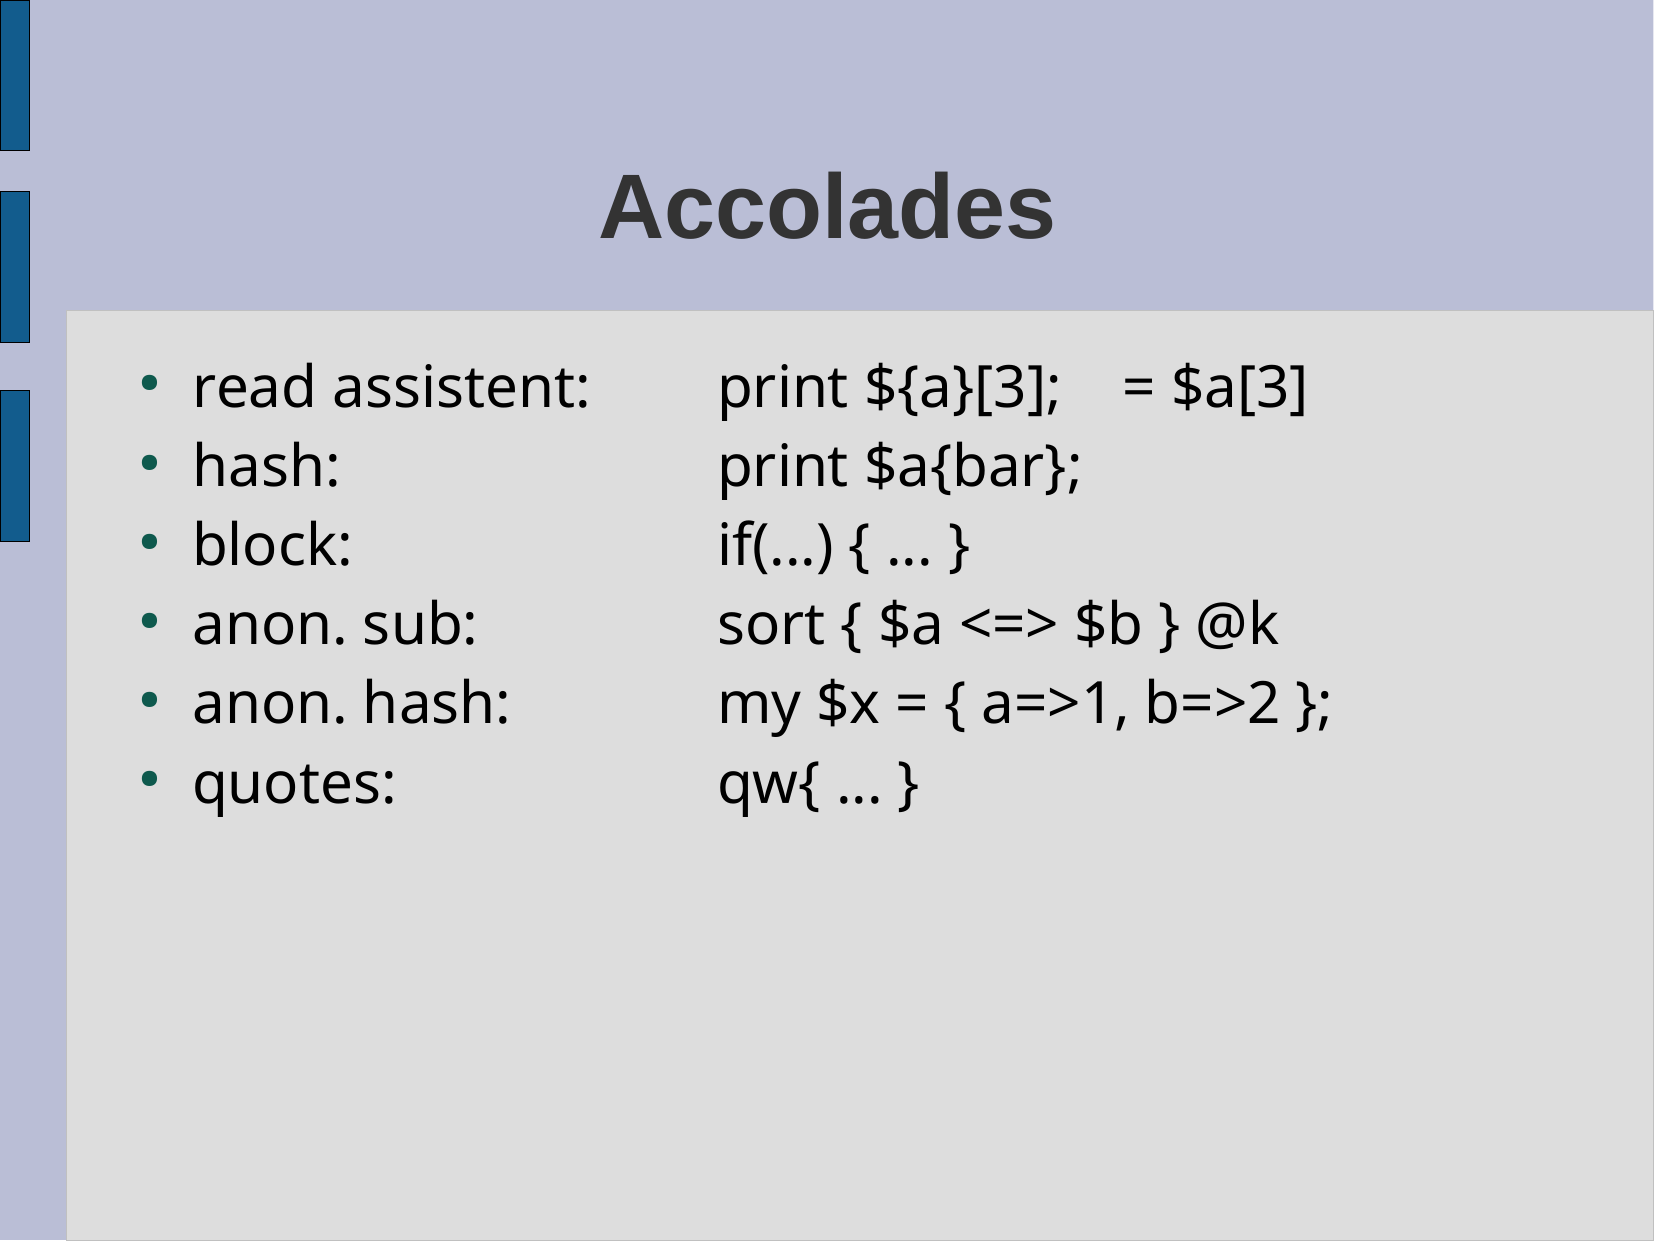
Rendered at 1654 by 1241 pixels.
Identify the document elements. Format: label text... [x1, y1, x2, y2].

list read assistent: print ${a}[3]; = $a[3] hash: print $a{bar}; block: if(...) { ... } anon. sub: sort { $a <=> $b } @k anon. hash: my $x = { a=>1, b=>2 }; quotes: qw{ ... } [121, 344, 1534, 1170]
title Accolades [121, 102, 1534, 311]
